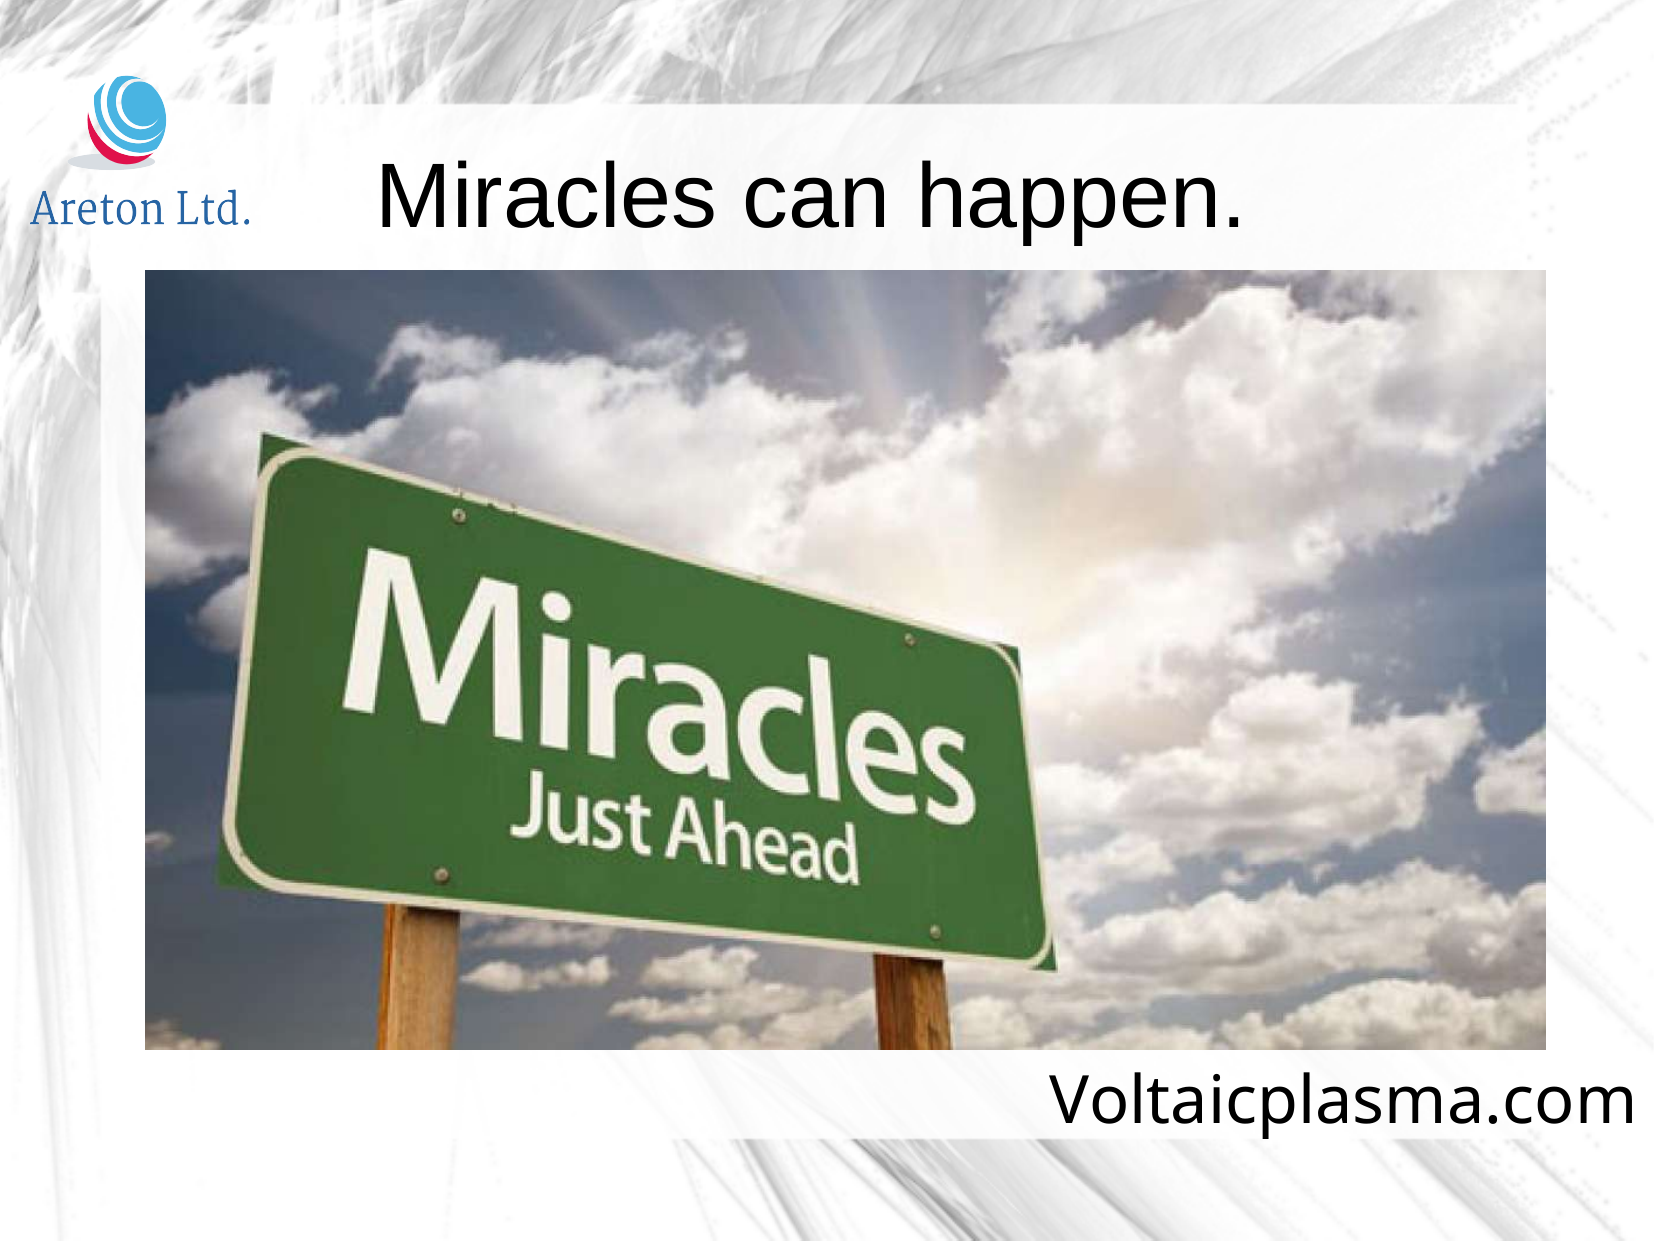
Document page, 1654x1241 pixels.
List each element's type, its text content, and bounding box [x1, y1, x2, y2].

text_box Voltaicplasma.com [617, 784, 1654, 1241]
title Miracles can happen. [316, 112, 1506, 270]
picture [0, 0, 1654, 1241]
